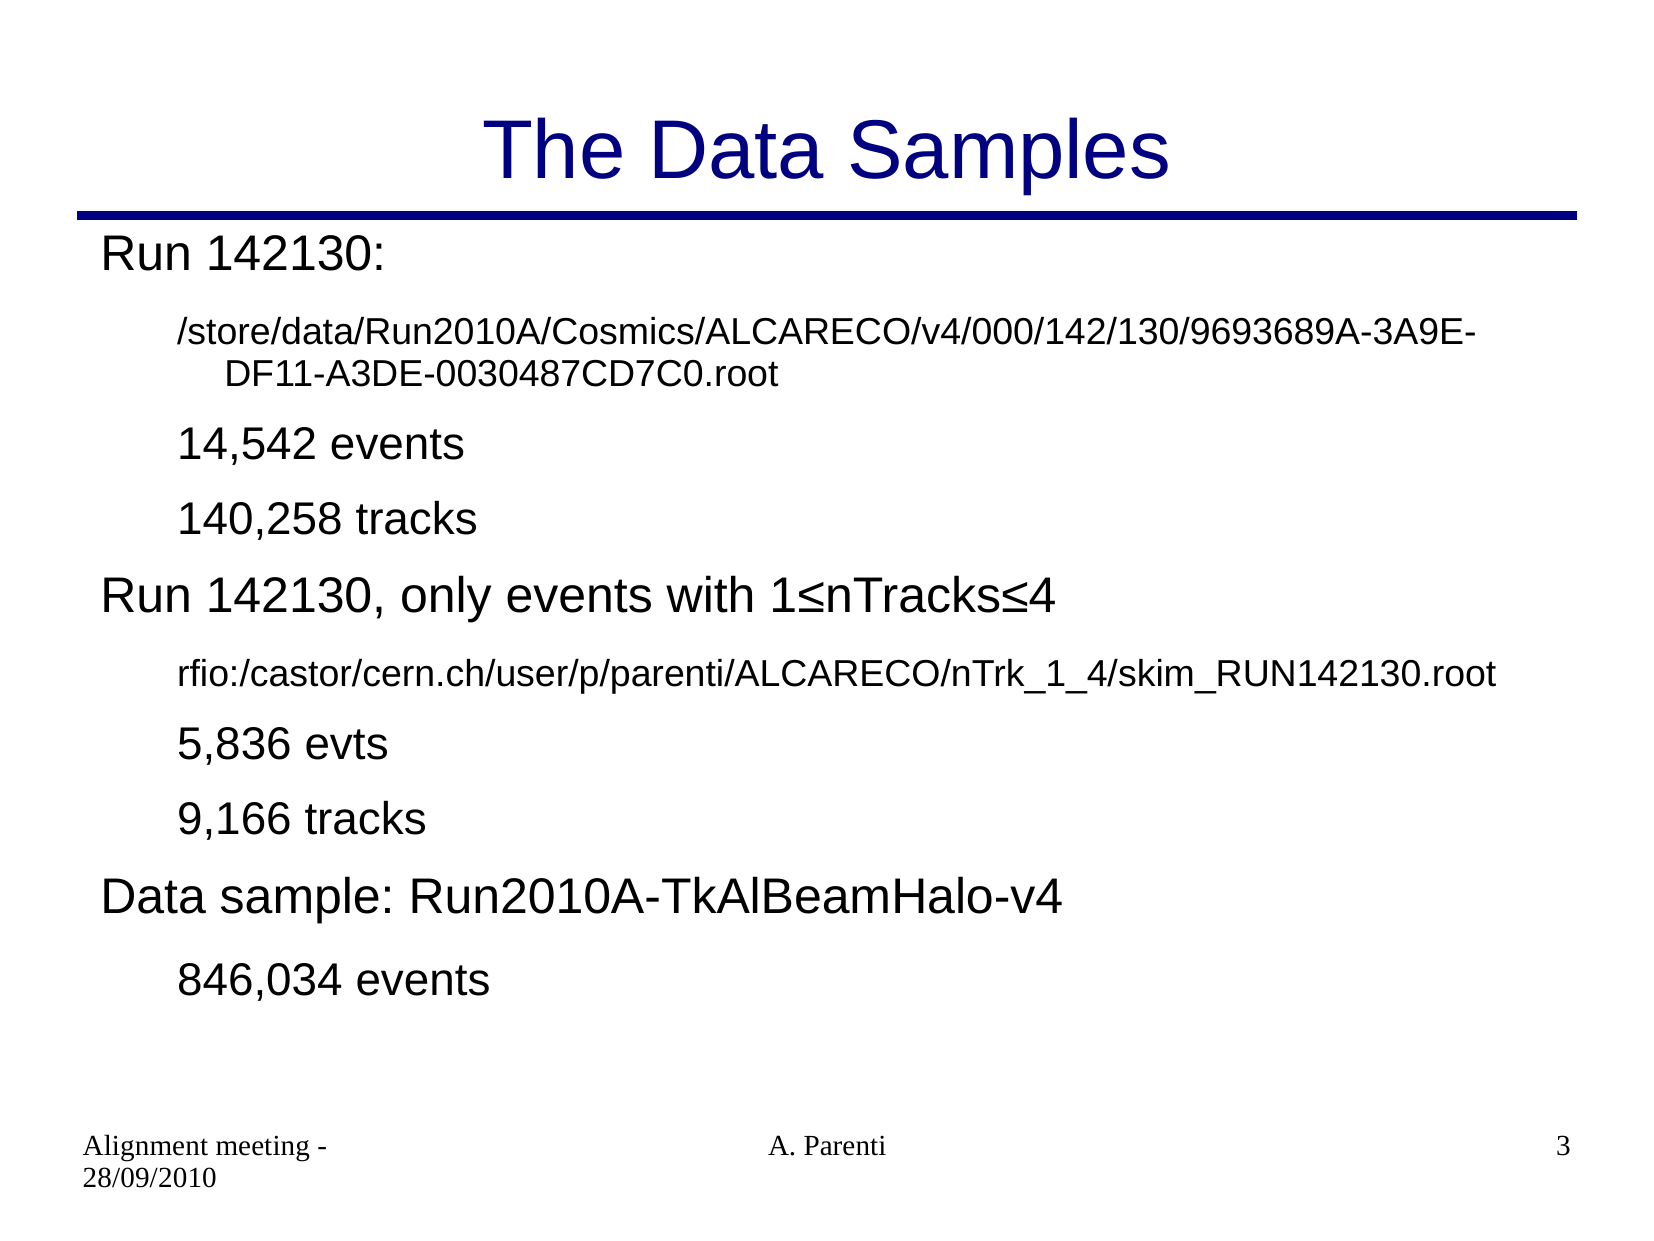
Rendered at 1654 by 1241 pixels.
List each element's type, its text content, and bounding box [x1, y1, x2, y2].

title The Data Samples [82, 75, 1571, 225]
list Run 142130: /store/data/Run2010A/Cosmics/ALCARECO/v4/000/142/130/9693689A-3A9E-DF11-A3DE-0030487CD7C0.root 14,542 events 140,258 tracks Run 142130, only events with 1≤nTracks≤4 rfio:/castor/cern.ch/user/p/parenti/ALCARECO/nTrk_1_4/skim_RUN142130.root 5,836 evts 9,166 tracks Data sample: Run2010A-TkAlBeamHalo-v4 846,034 events [82, 225, 1571, 1094]
